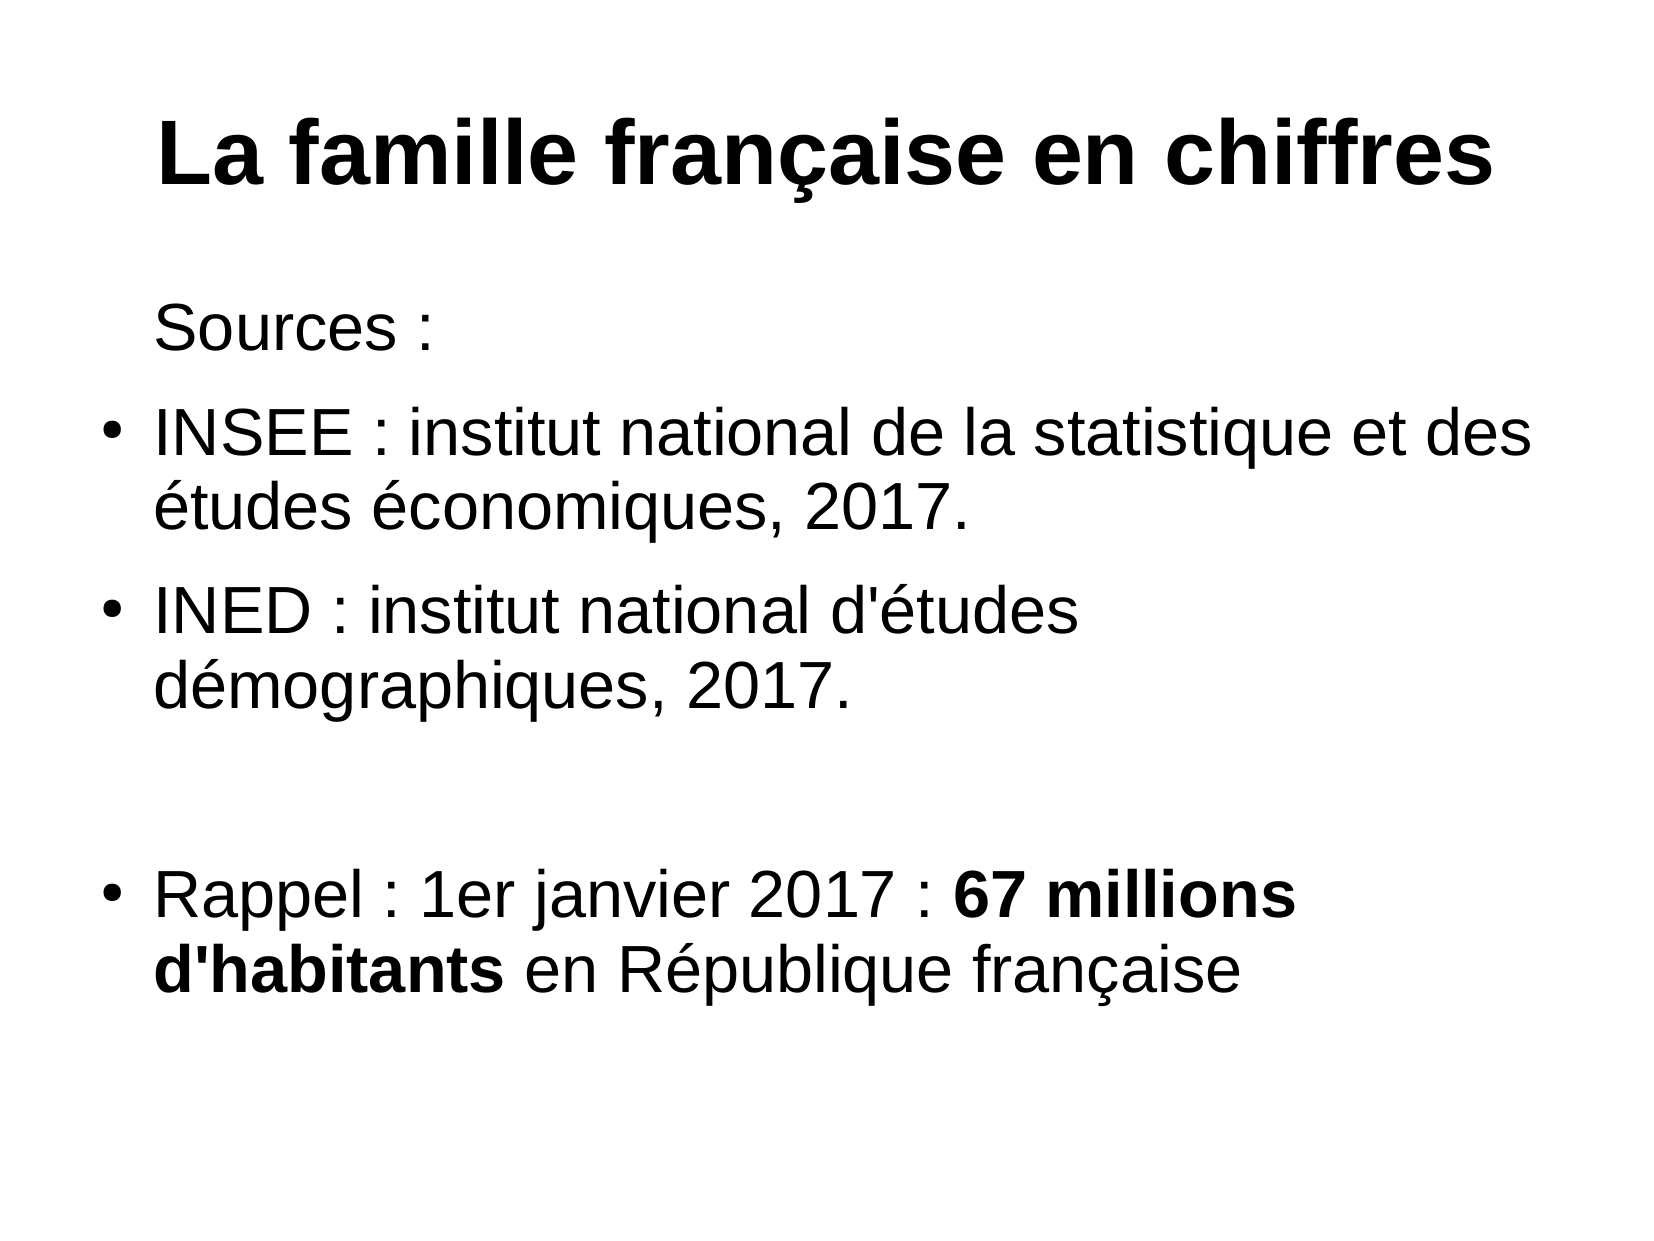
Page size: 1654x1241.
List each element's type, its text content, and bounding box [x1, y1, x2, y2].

list Sources : INSEE : institut national de la statistique et des études économiques, 2017. INED : institut national d'études démographiques, 2017. Rappel : 1er janvier 2017 : 67 millions d'habitants en République française [82, 290, 1571, 1111]
title La famille française en chiffres [82, 49, 1571, 257]
